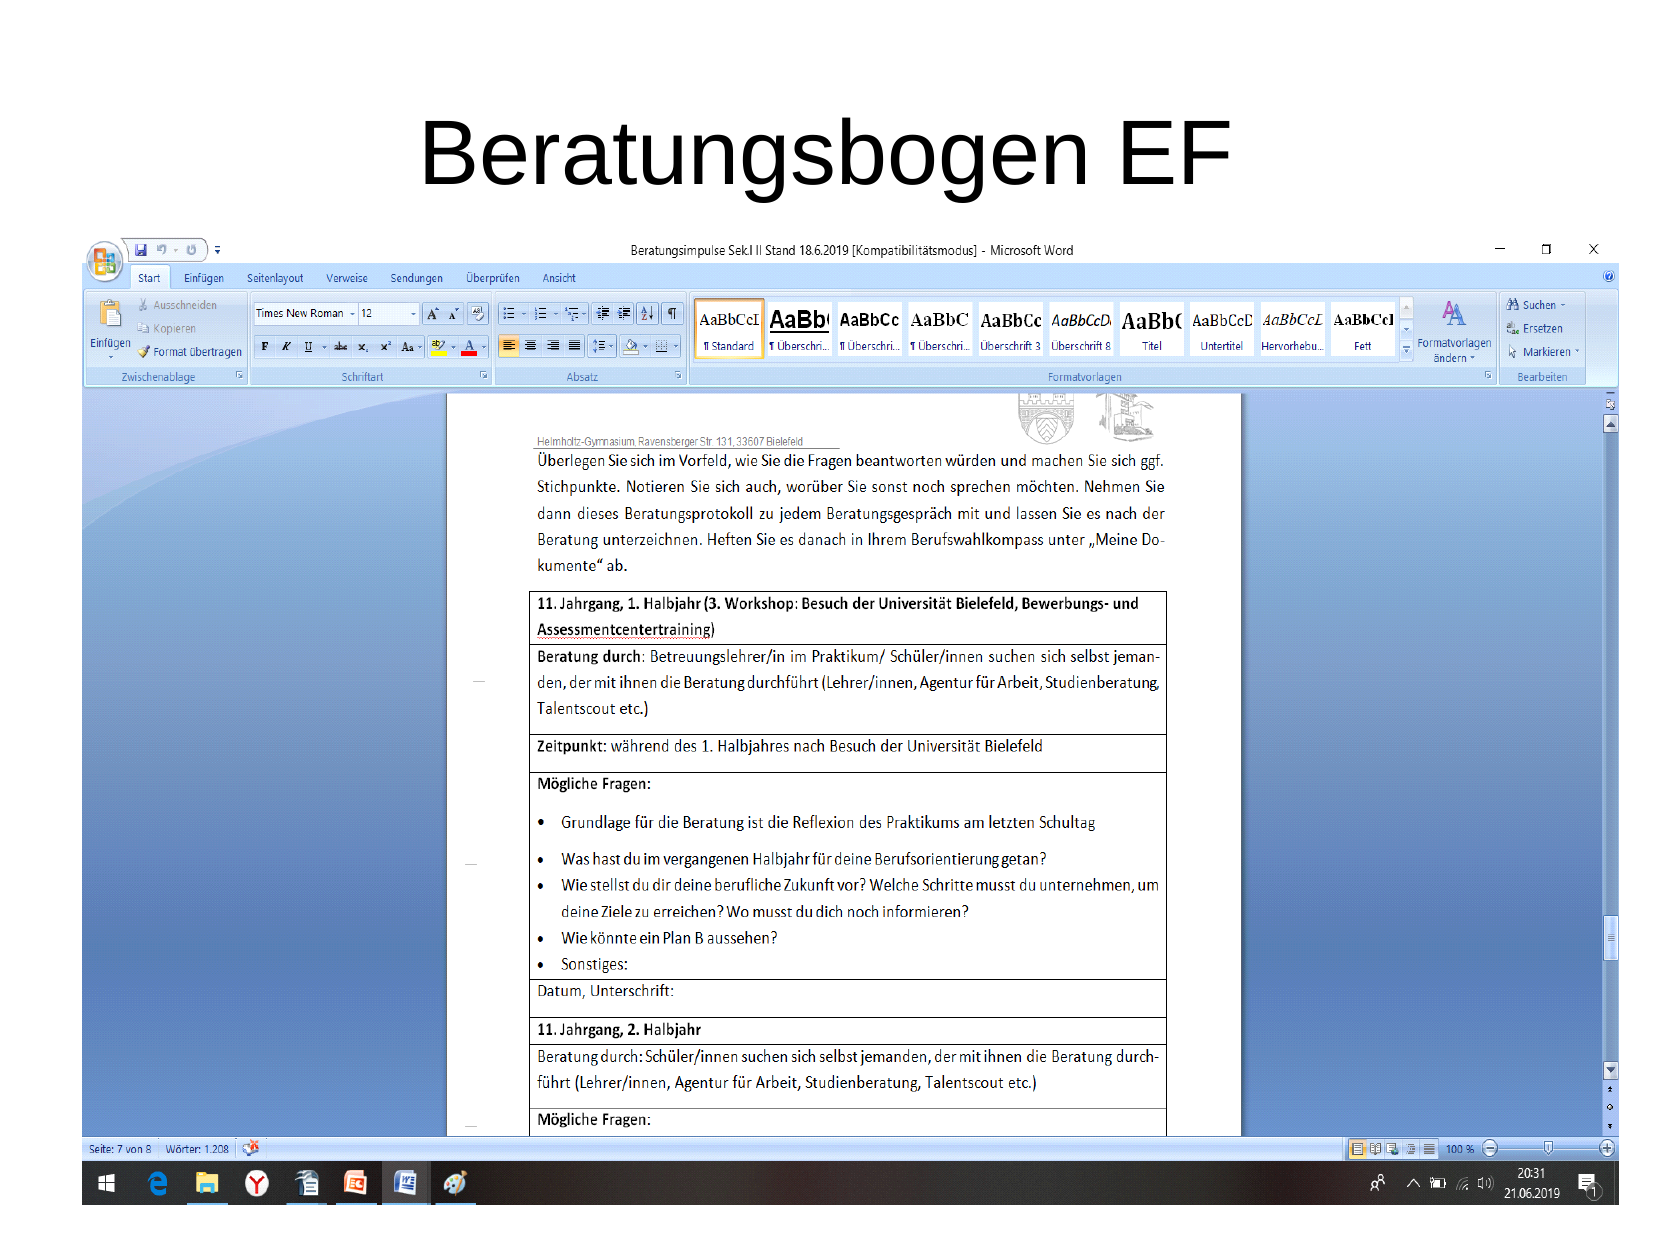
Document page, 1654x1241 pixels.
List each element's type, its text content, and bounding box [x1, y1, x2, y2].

title Beratungsbogen EF [82, 49, 1571, 236]
picture [82, 236, 1619, 1205]
